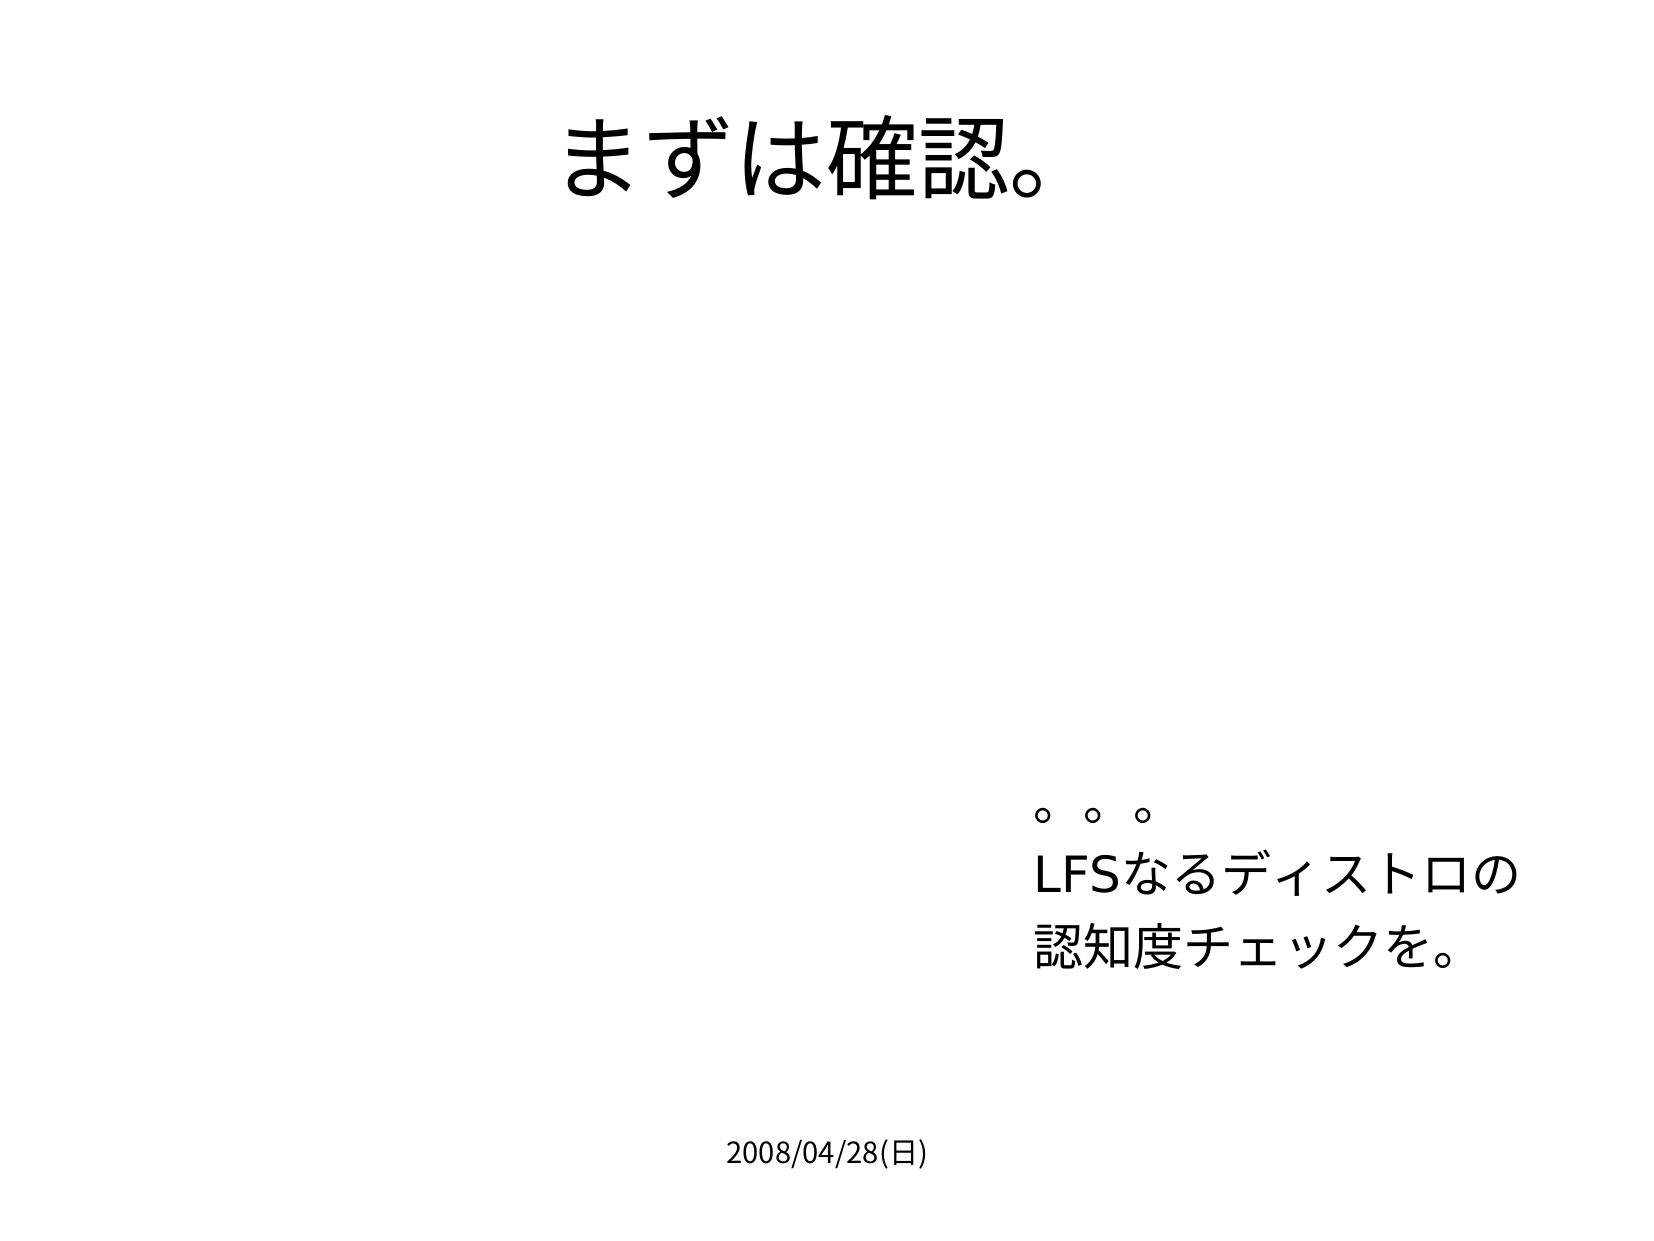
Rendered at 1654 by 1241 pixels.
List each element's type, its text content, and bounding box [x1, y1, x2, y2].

subtitle 。。。 LFSなるディストロの 認知度チェックを。 [1033, 738, 1654, 1004]
title まずは確認。 [82, 56, 1571, 250]
